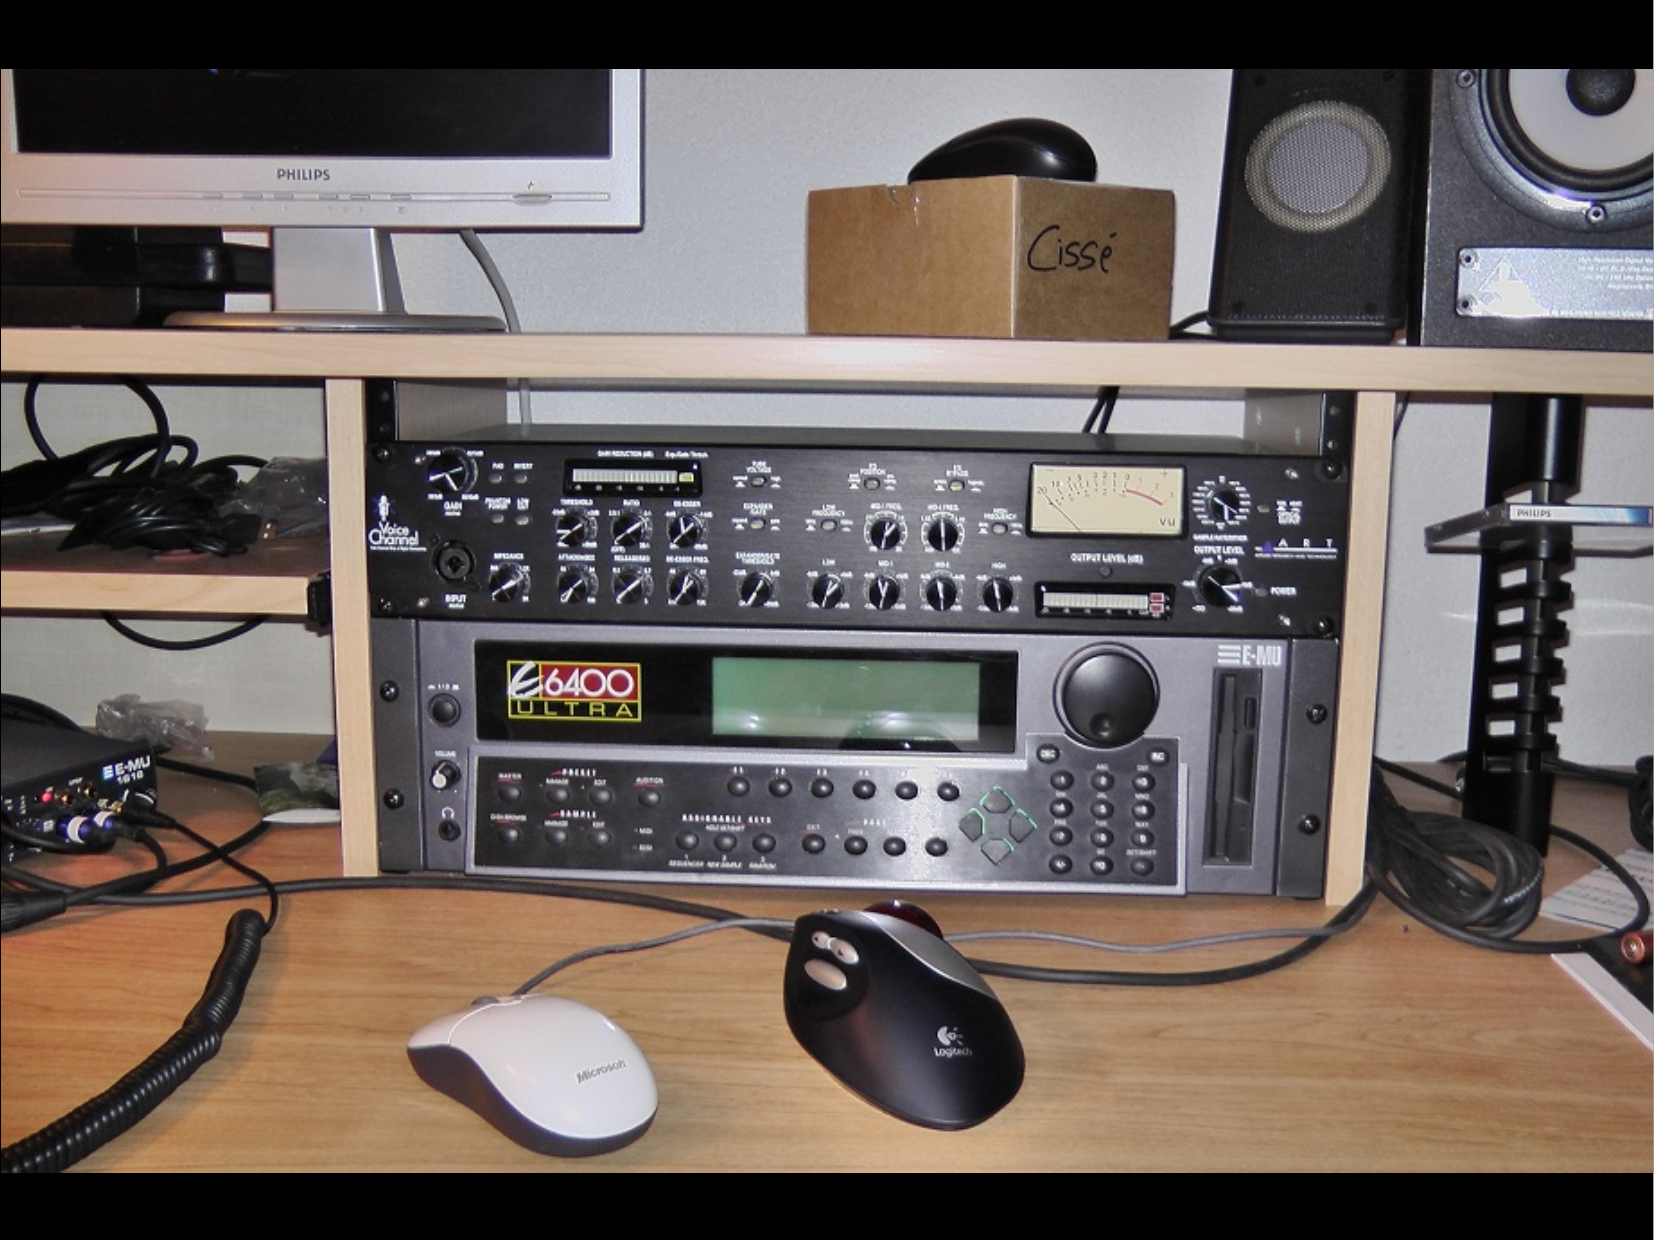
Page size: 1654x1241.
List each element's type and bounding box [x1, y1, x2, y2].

picture [1, 69, 1654, 1173]
